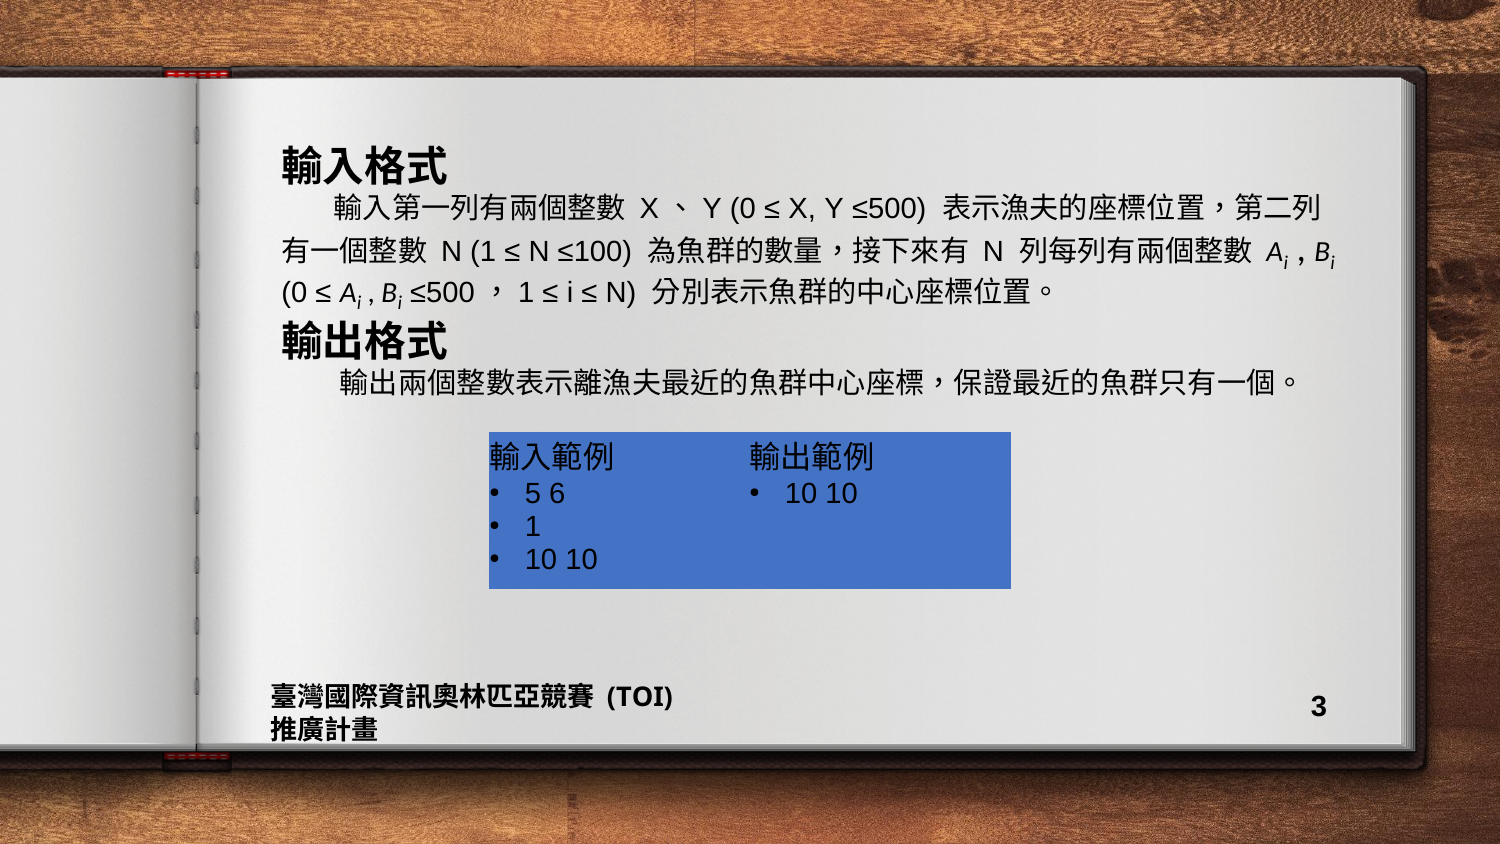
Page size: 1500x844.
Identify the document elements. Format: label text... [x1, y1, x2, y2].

text_box [1295, 672, 1386, 737]
table_header 輸出範例 10 10 [749, 432, 1011, 589]
text_box 輸入格式 輸入第一列有兩個整數 X、Y (0 ≤ X, Y ≤500) 表示漁夫的座標位置，第二列有一個整數 N (1 ≤ N ≤100) 為魚群的數量，接下來有 N 列每列有兩個整數 Ai , Bi (0 ≤ Ai , Bi ≤500，1 ≤ i ≤ N) 分別表示魚群的中心座標位置。 [266, 132, 1356, 307]
text_box 輸出格式 輸出兩個整數表示離漁夫最近的魚群中心座標，保證最近的魚群只有一個。 [266, 307, 1368, 412]
table_header 輸入範例 5 6 1 10 10 [489, 432, 749, 589]
